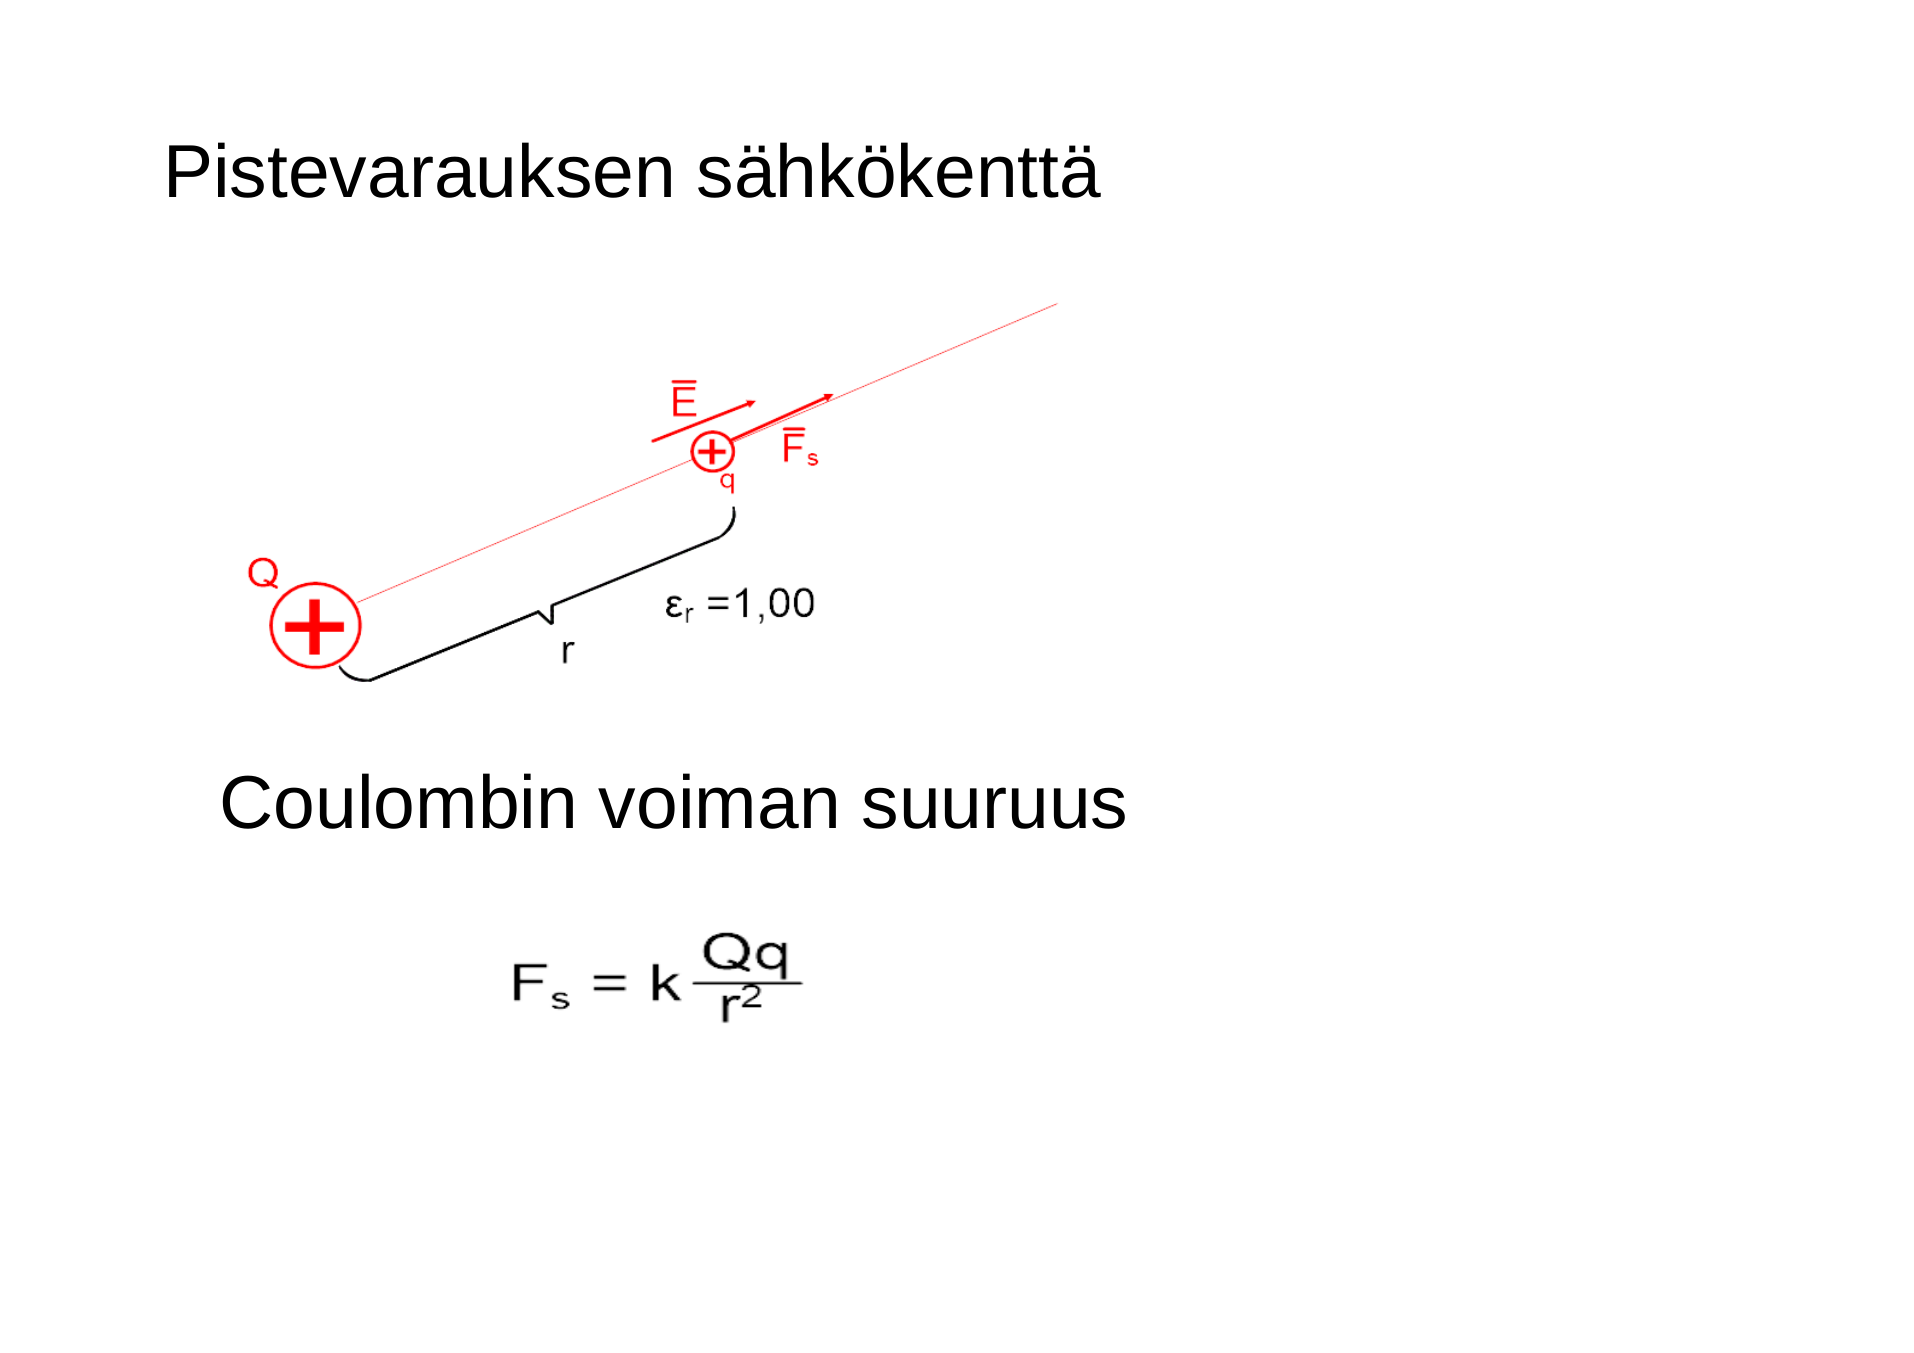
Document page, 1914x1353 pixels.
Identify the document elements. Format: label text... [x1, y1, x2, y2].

text_box Pistevarauksen sähkökenttä [148, 115, 1641, 413]
picture [168, 262, 1080, 773]
text_box Coulombin voiman suuruus [204, 746, 1408, 1044]
picture [478, 901, 823, 1046]
